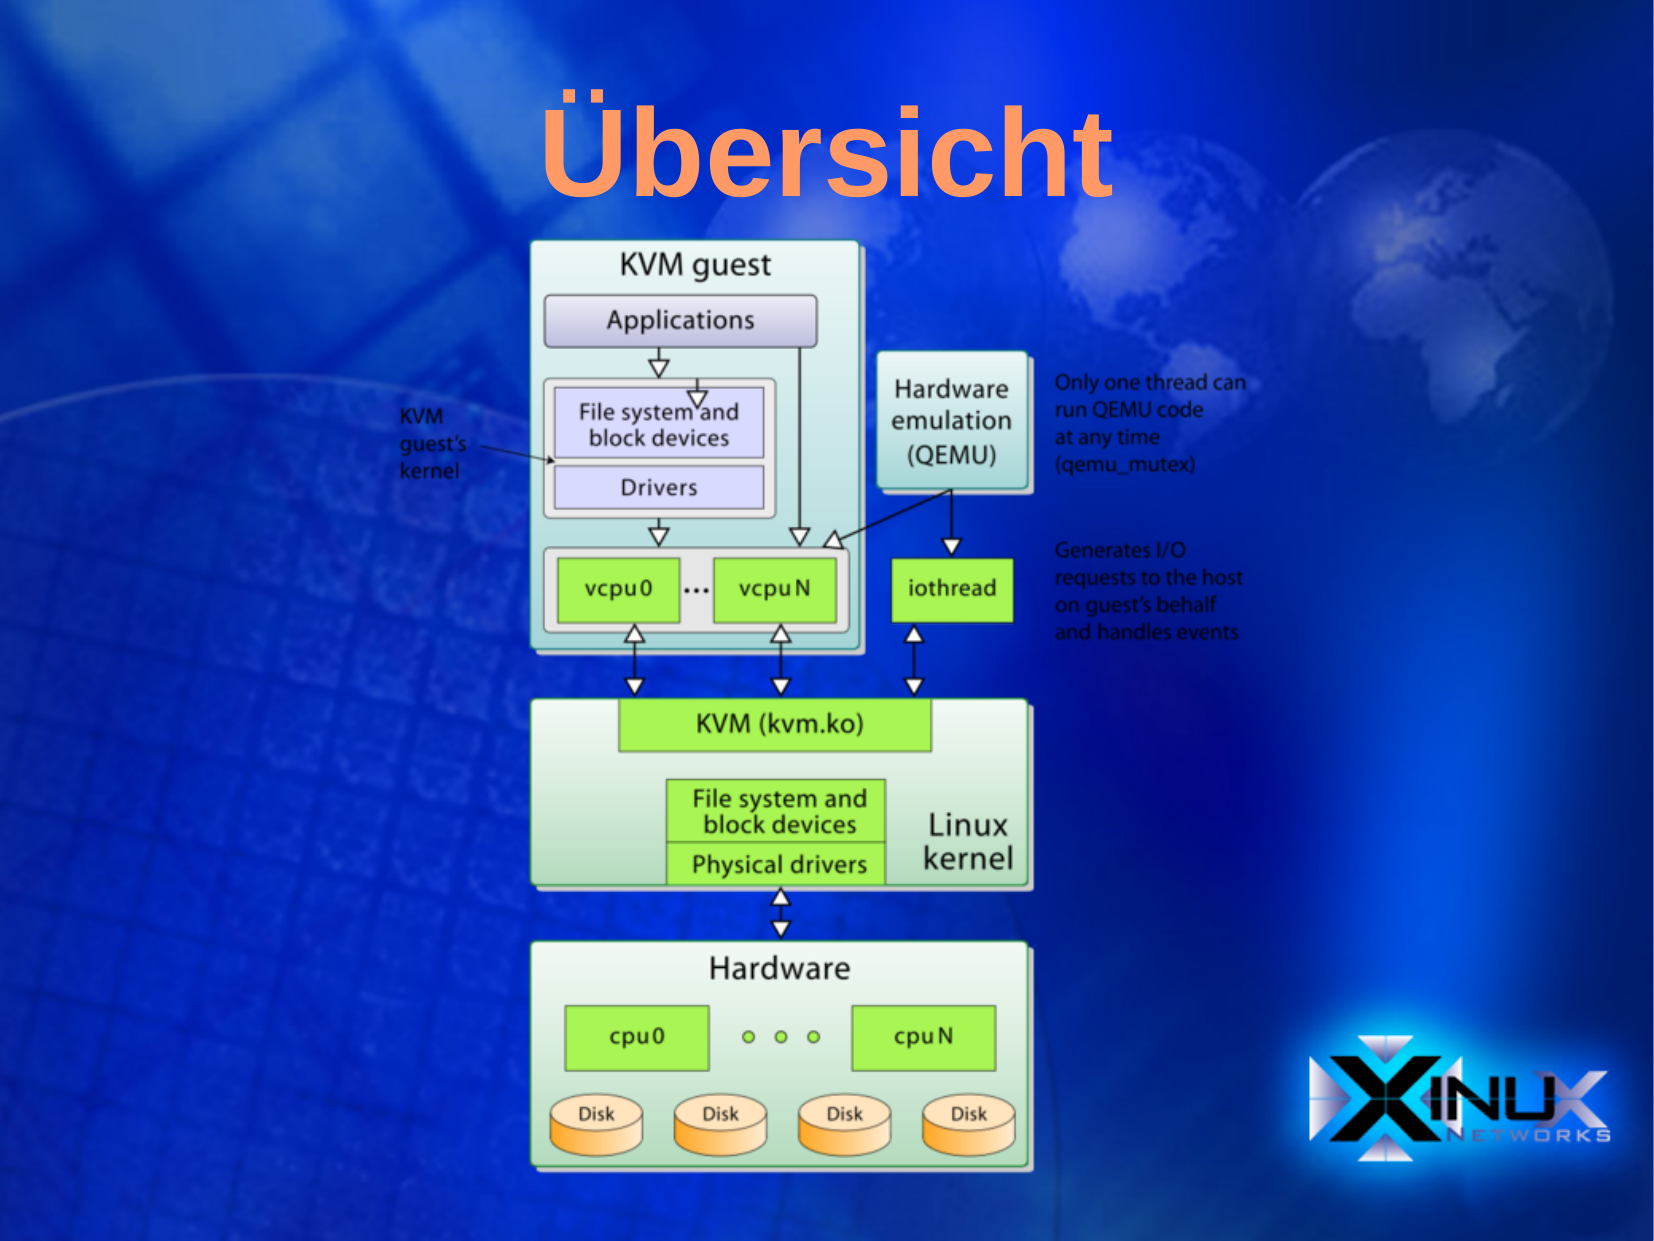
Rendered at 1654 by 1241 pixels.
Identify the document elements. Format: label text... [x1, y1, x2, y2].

title Übersicht [82, 0, 1571, 314]
picture [0, 0, 1654, 1241]
